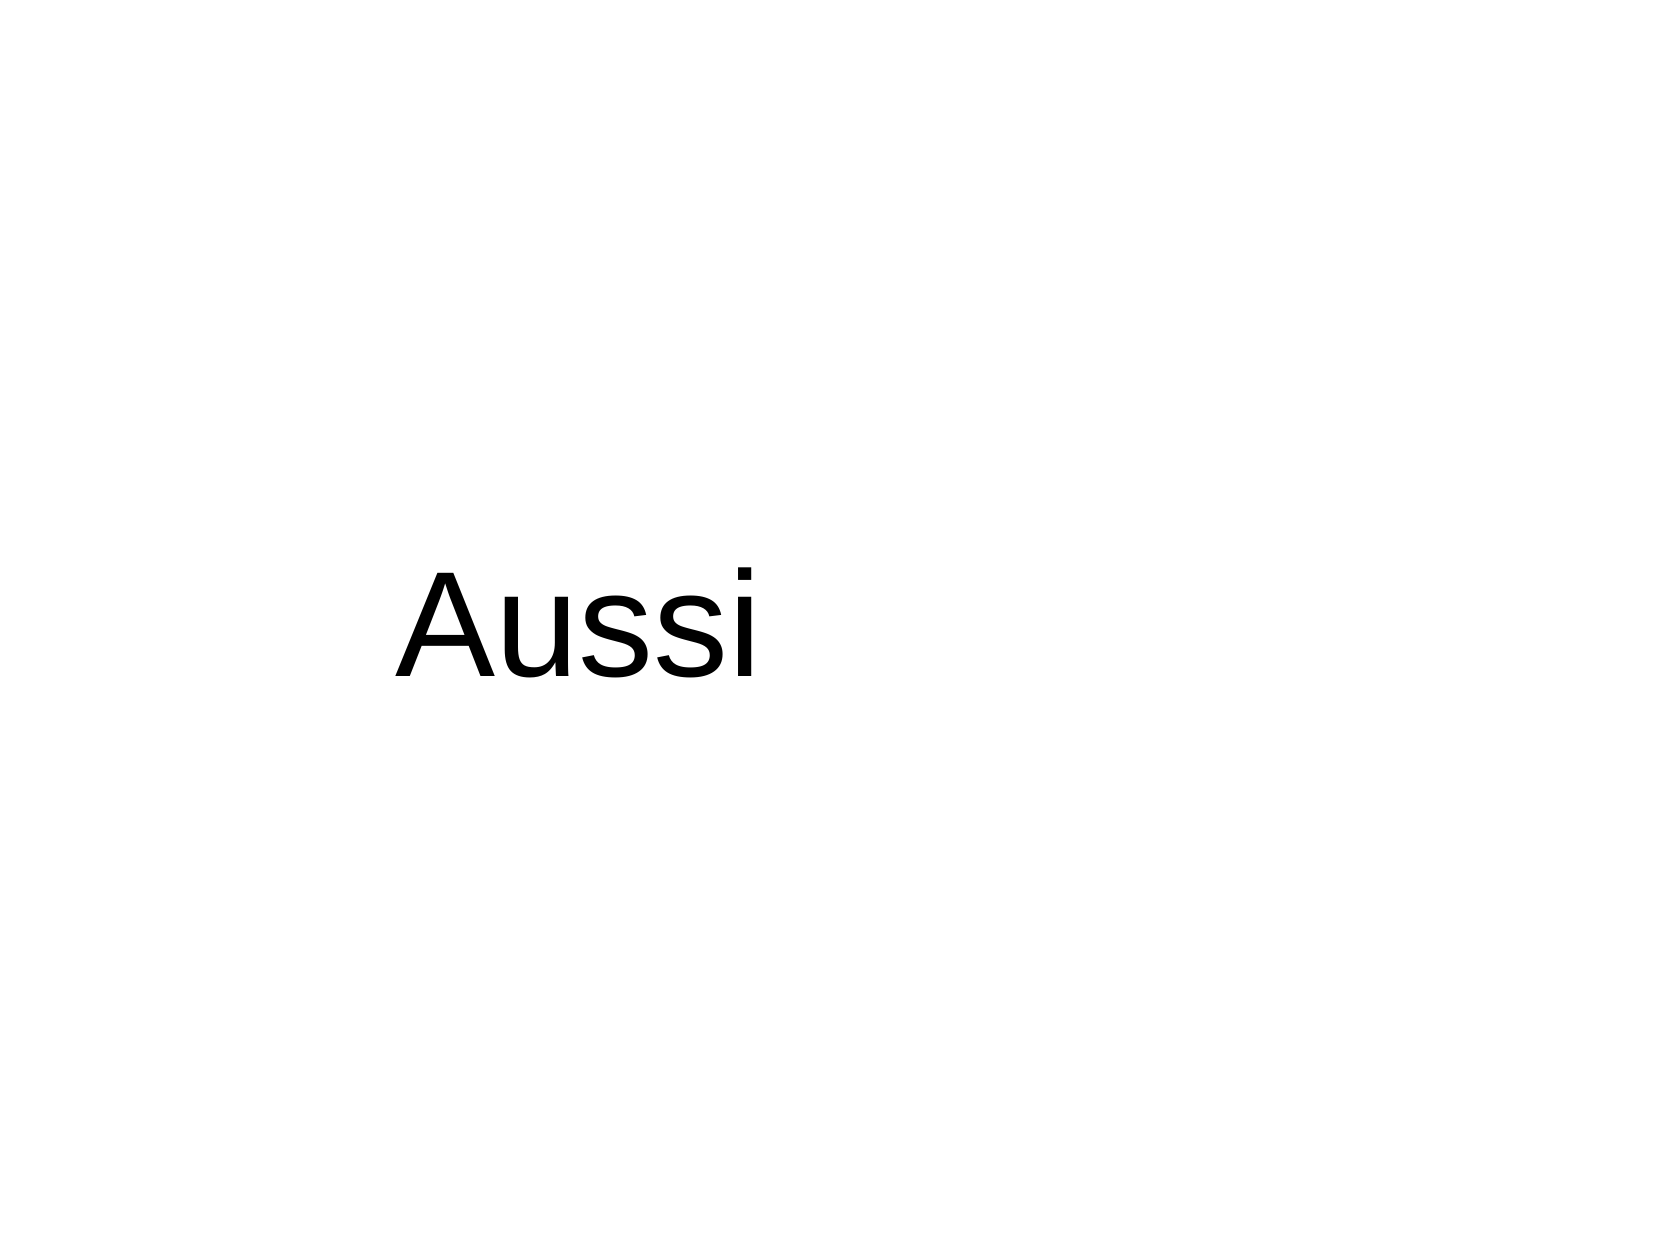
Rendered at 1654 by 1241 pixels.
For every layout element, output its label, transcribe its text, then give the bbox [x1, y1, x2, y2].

text_box Aussi [380, 533, 1279, 717]
